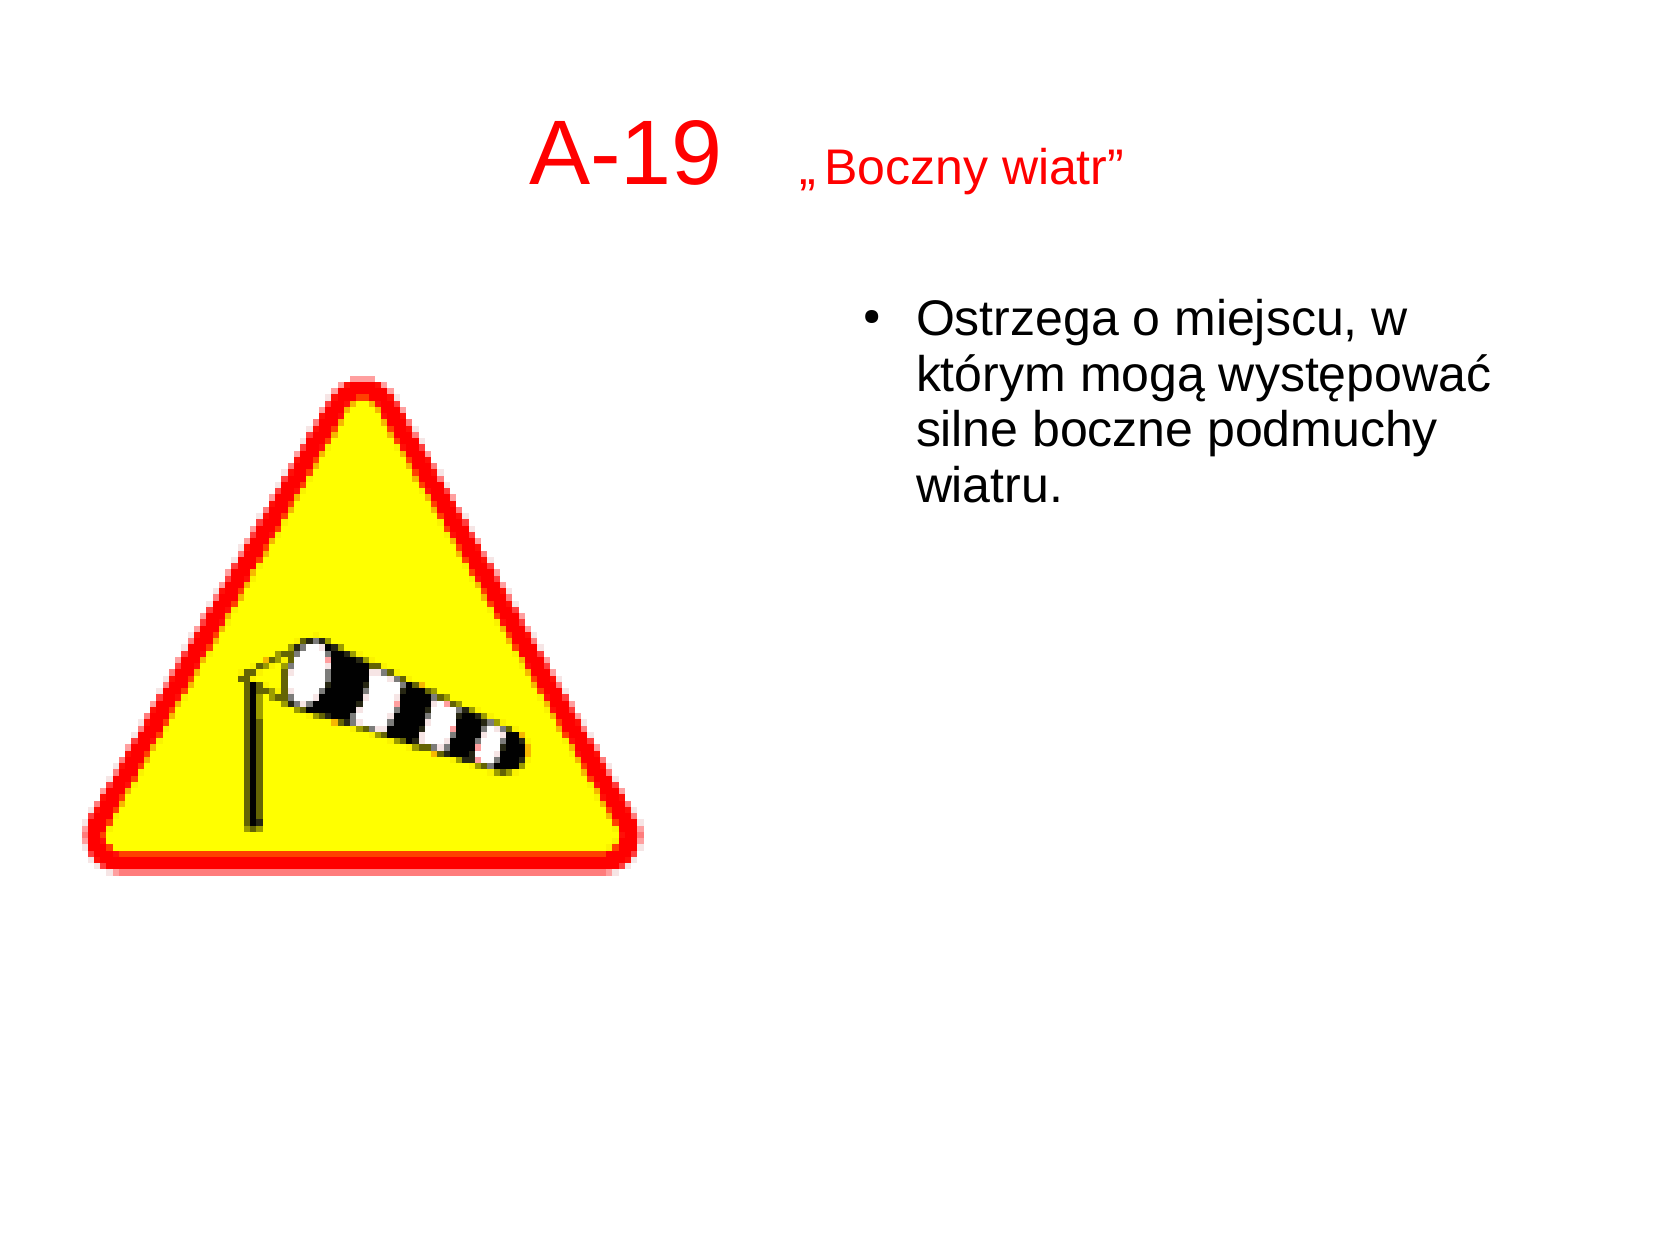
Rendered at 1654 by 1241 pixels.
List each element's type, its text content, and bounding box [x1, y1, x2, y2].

list Ostrzega o miejscu, w którym mogą występować silne boczne podmuchy wiatru. [845, 290, 1572, 1094]
picture [82, 376, 644, 876]
title A-19 „ Boczny wiatr” [82, 56, 1571, 250]
